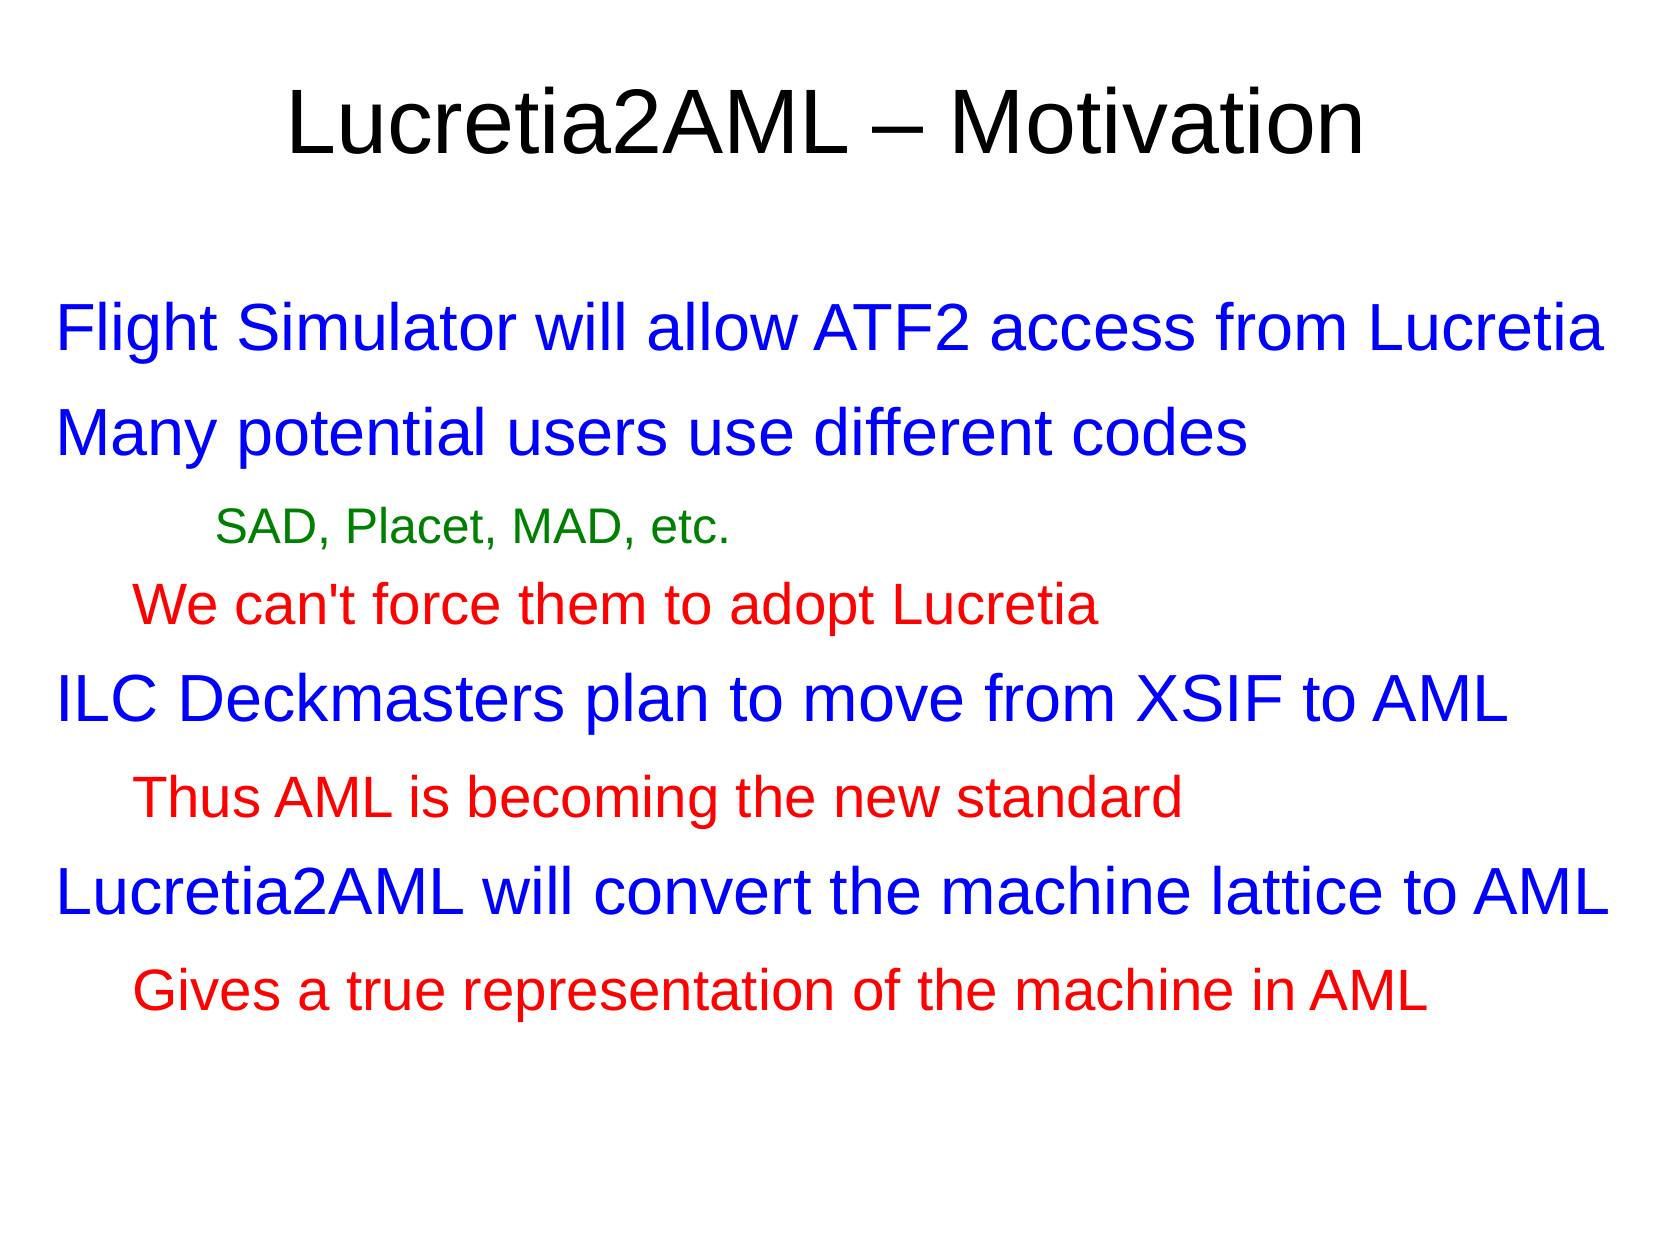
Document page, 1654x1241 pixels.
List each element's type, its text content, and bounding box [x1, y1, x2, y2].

list Flight Simulator will allow ATF2 access from Lucretia Many potential users use different codes SAD, Placet, MAD, etc. We can't force them to adopt Lucretia ILC Deckmasters plan to move from XSIF to AML Thus AML is becoming the new standard Lucretia2AML will convert the machine lattice to AML Gives a true representation of the machine in AML [37, 290, 1613, 1241]
title Lucretia2AML – Motivation [82, 56, 1571, 188]
